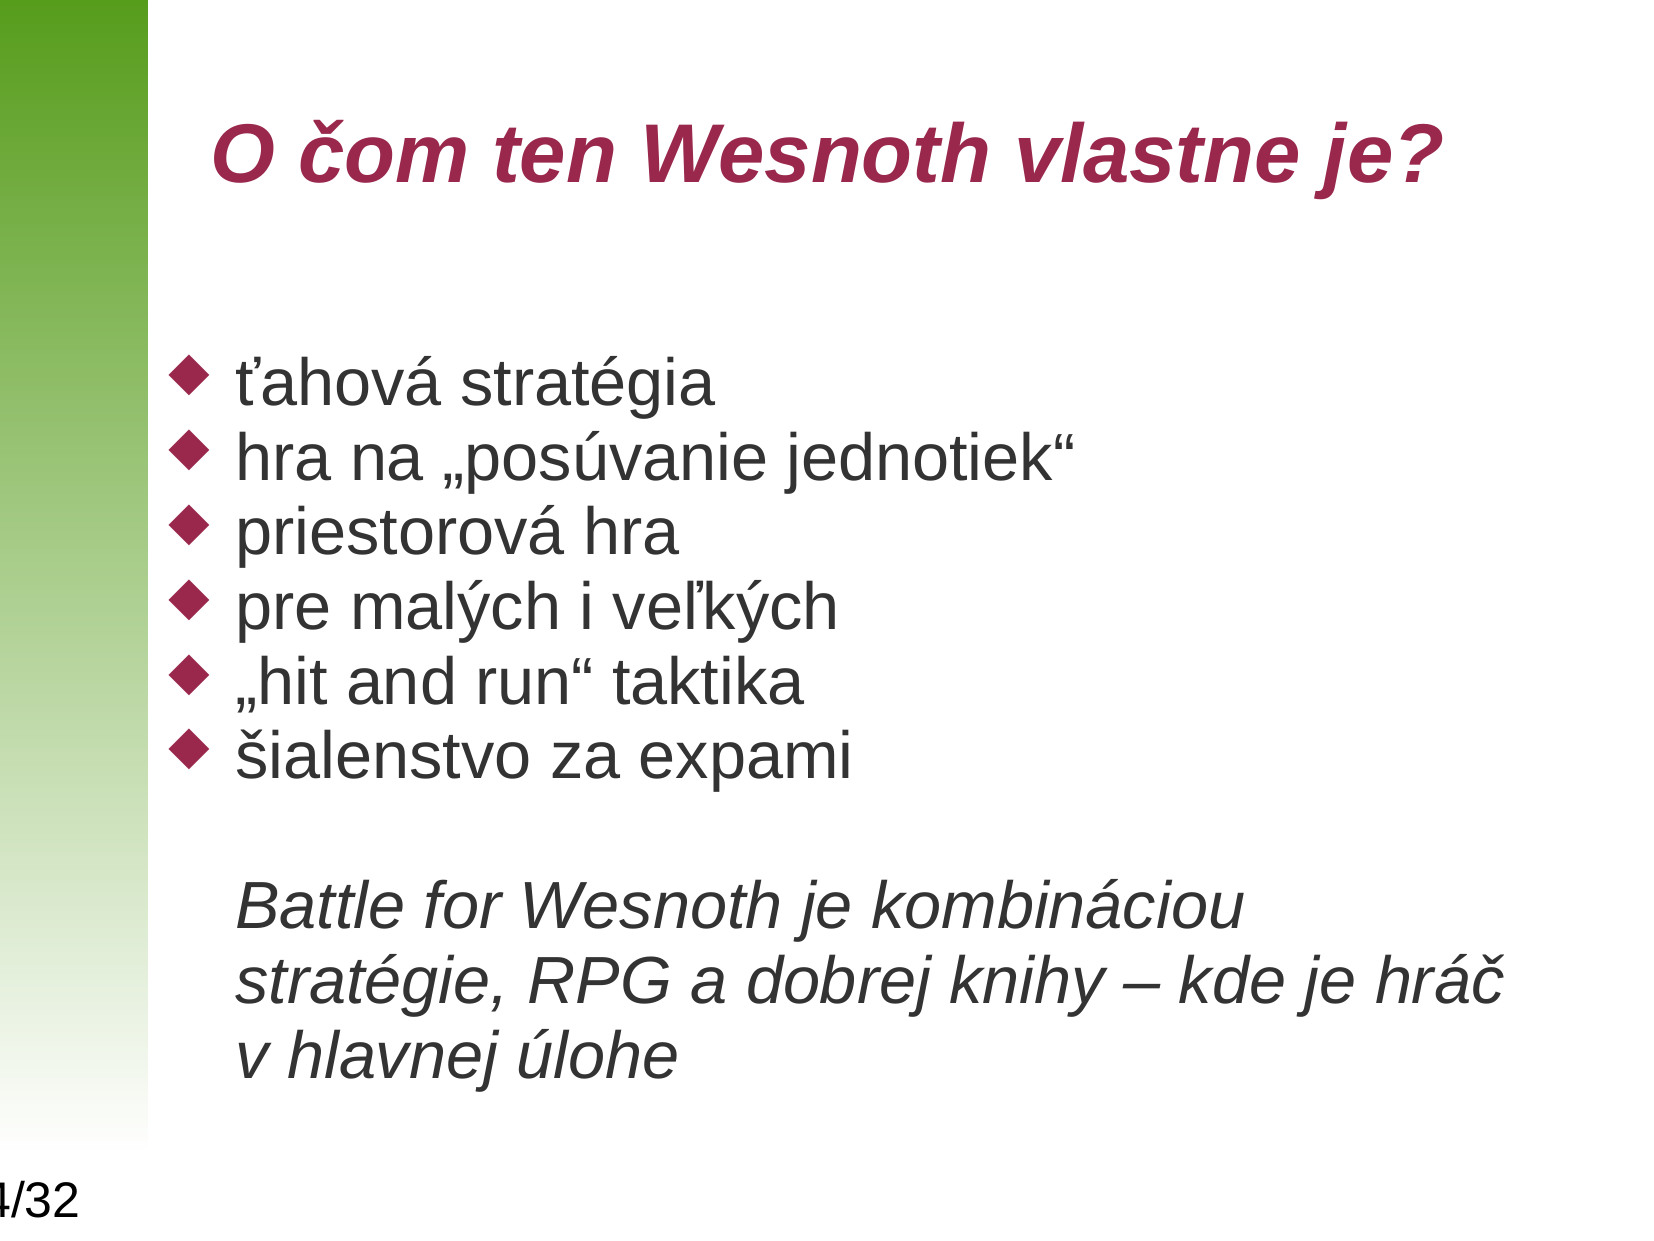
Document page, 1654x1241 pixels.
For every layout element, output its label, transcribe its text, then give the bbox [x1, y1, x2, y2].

title O čom ten Wesnoth vlastne je? [121, 49, 1534, 257]
list ťahová stratégia hra na „posúvanie jednotiek“ priestorová hra pre malých i veľkých „hit and run“ taktika šialenstvo za expami Battle for Wesnoth je kombináciou stratégie, RPG a dobrej knihy – kde je hráč v hlavnej úlohe [152, 344, 1534, 1180]
